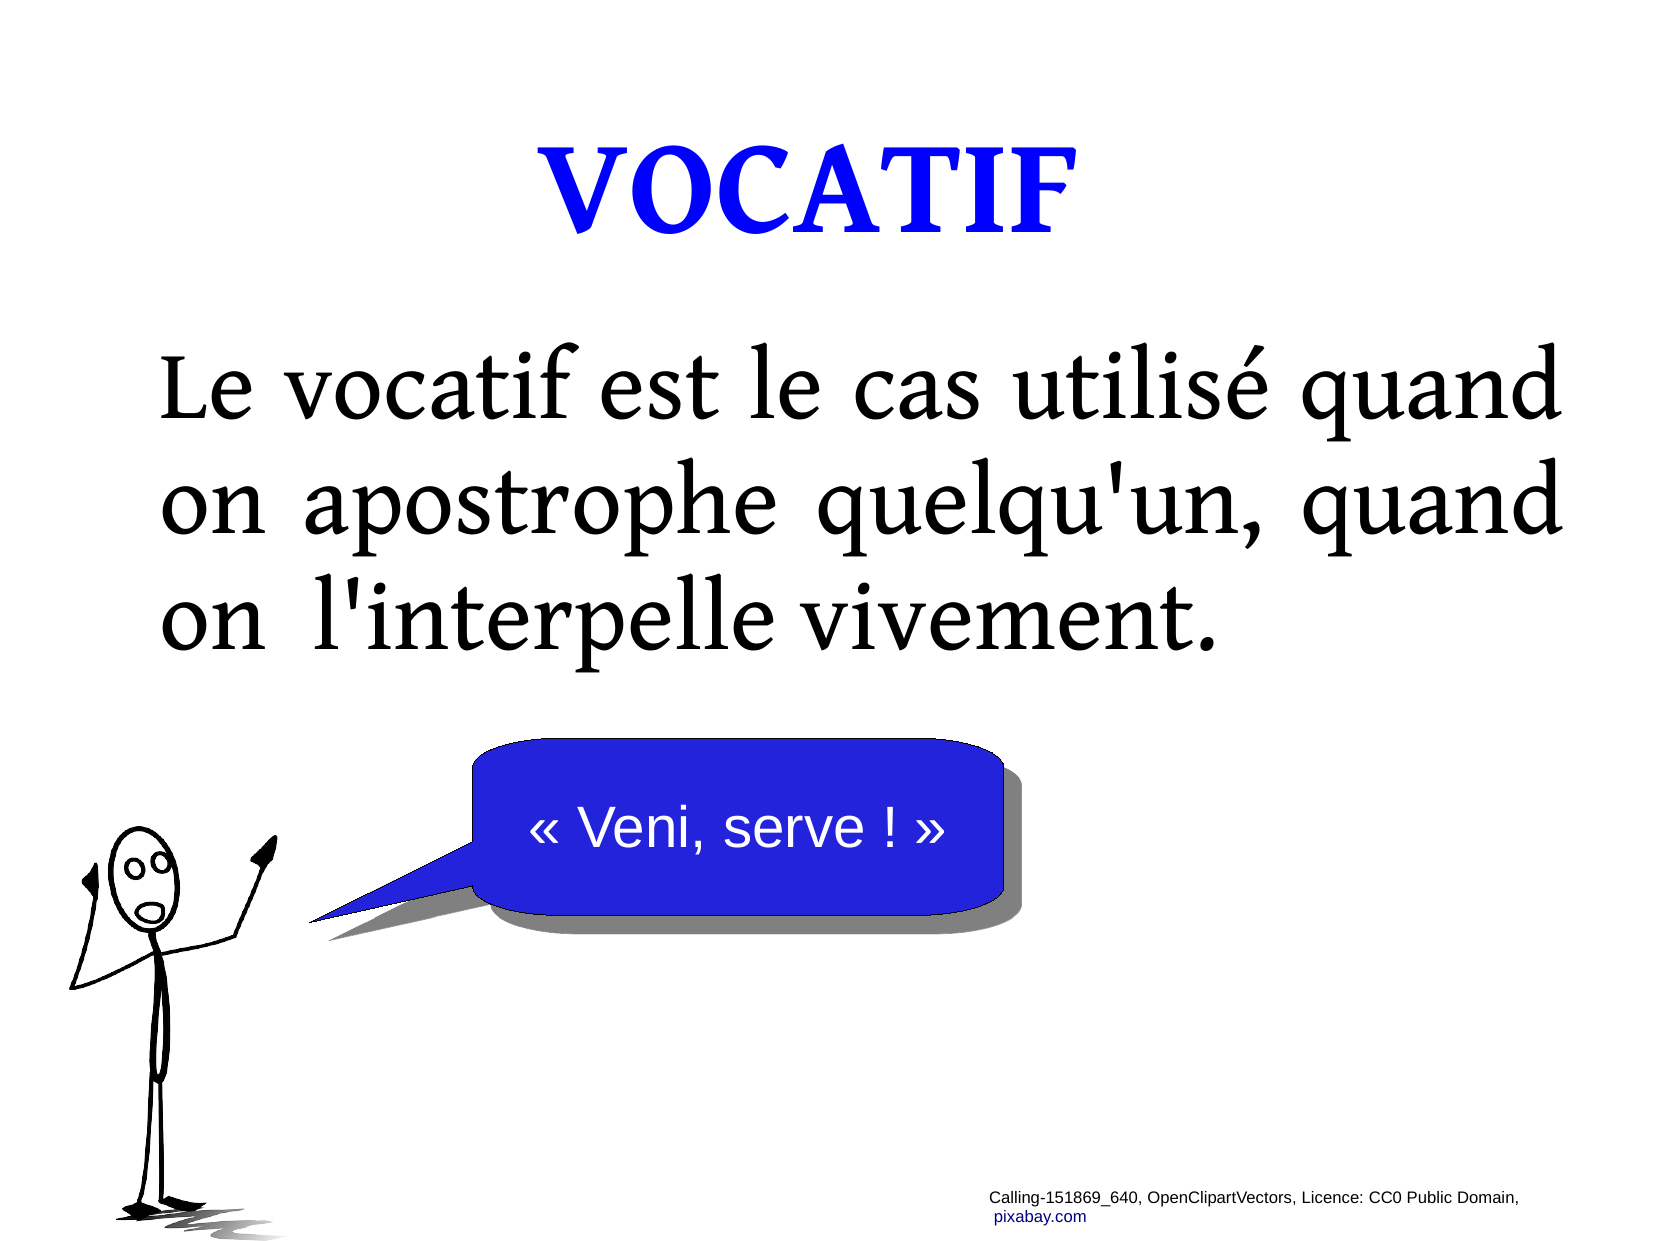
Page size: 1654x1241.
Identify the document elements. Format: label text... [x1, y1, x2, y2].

text_box Calling-151869_640, OpenClipartVectors, Licence: CC0 Public Domain, pixabay.com [974, 1181, 1633, 1215]
text_box « Veni, serve ! » [309, 738, 1004, 923]
picture [59, 826, 296, 1241]
title VOCATIF [47, 88, 1536, 296]
list Le vocatif est le cas utilisé quand on apostrophe quelqu'un, quand on l'interpelle vivement. [88, 236, 1565, 1055]
